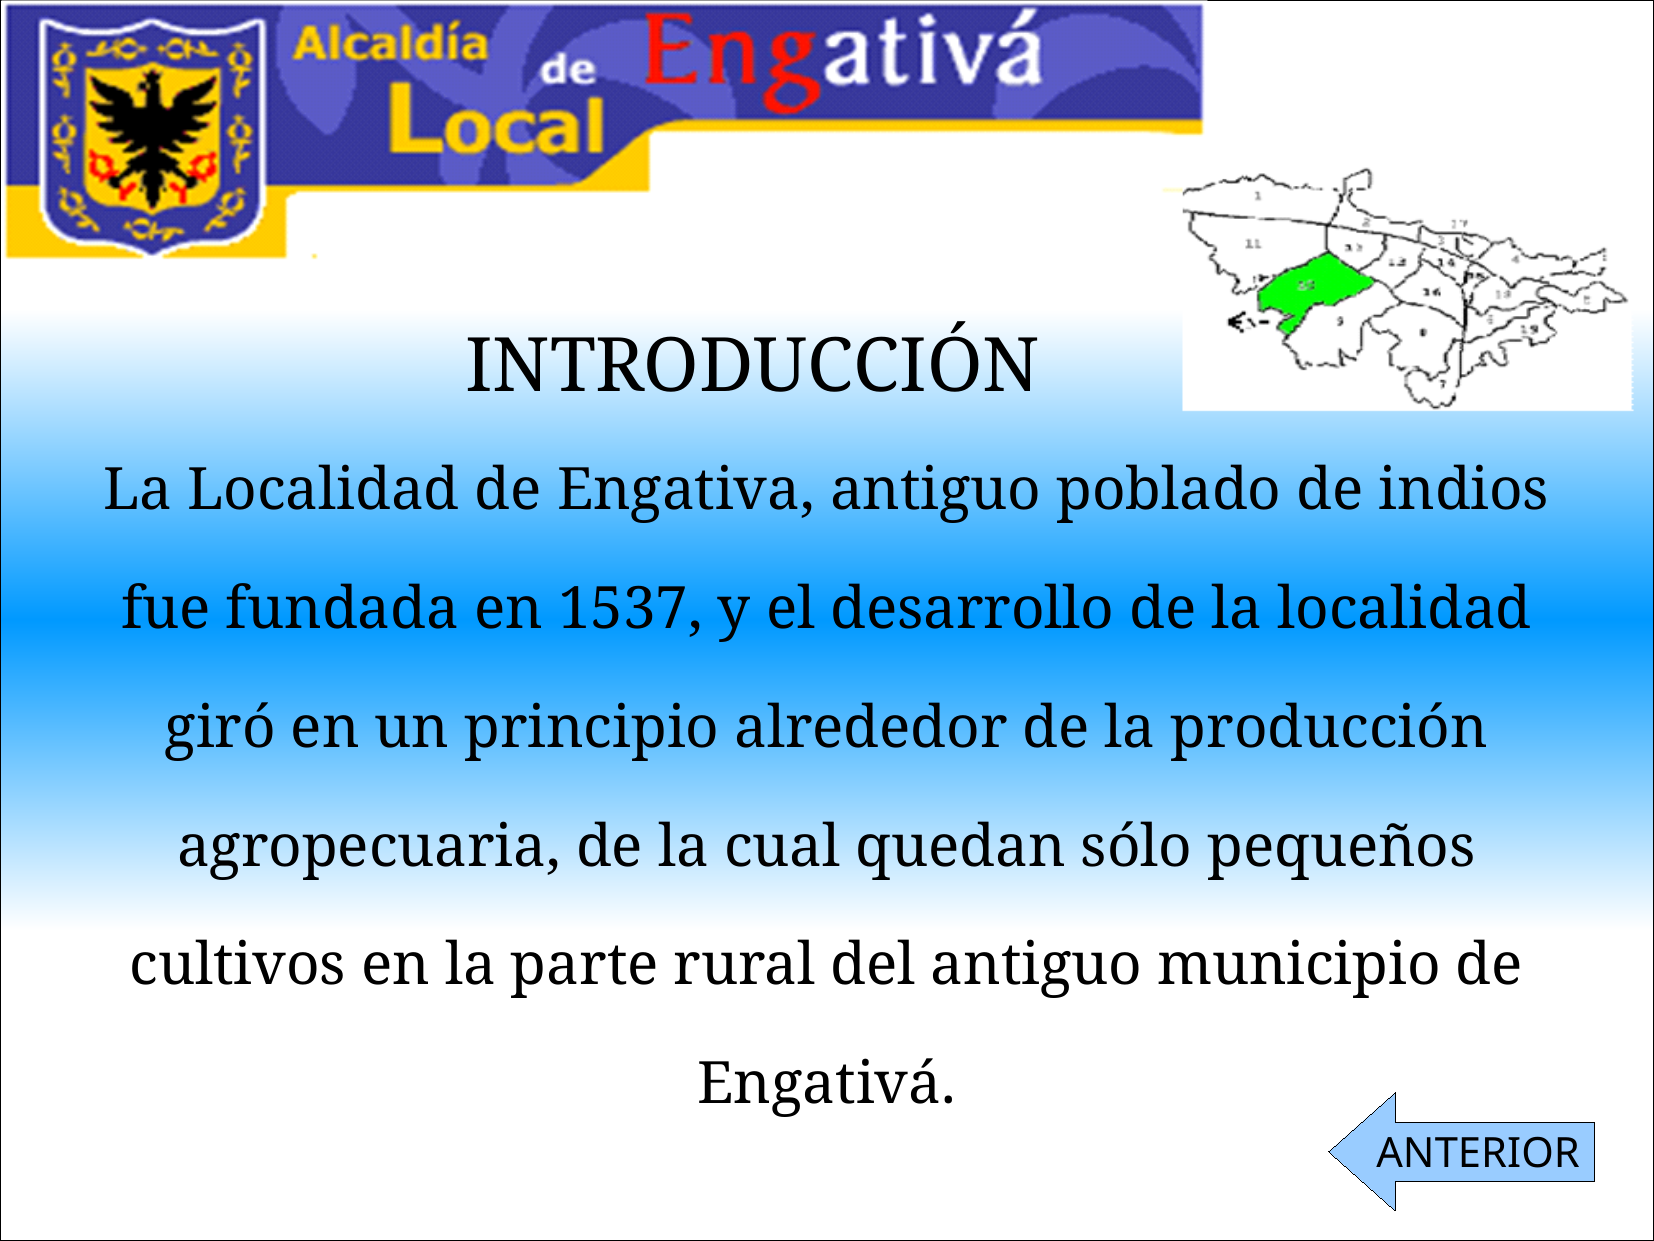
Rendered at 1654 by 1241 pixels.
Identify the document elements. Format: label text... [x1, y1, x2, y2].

picture [0, 0, 1636, 414]
text_box ANTERIOR [1328, 1092, 1595, 1211]
title INTRODUCCIÓN [324, 265, 1182, 445]
subtitle La Localidad de Engativa, antiguo poblado de indios fue fundada en 1537, y el desarrollo de la localidad giró en un principio alrededor de la producción agropecuaria, de la cual quedan sólo pequeños cultivos en la parte rural del antiguo municipio de Engativá. [82, 445, 1571, 1158]
